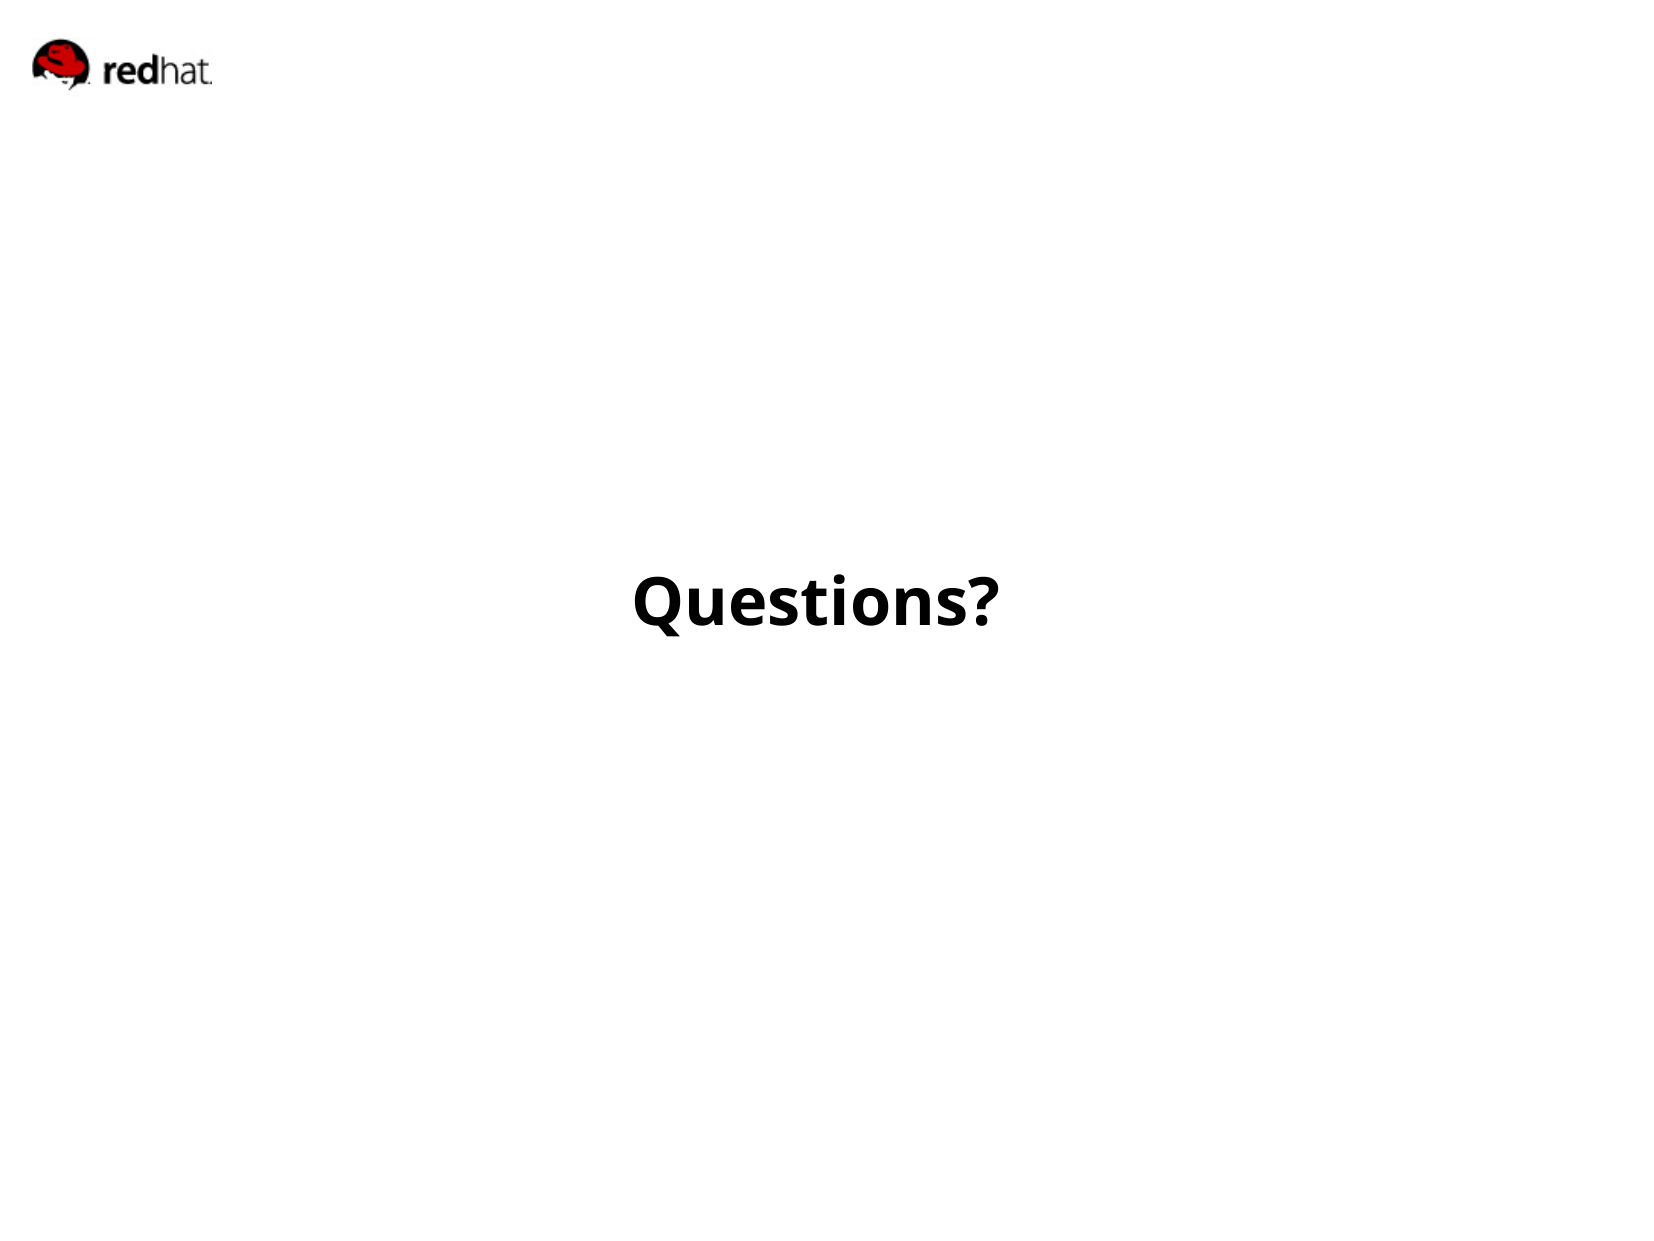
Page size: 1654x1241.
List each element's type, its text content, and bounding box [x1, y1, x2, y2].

title Questions? [109, 496, 1522, 704]
picture [31, 37, 212, 98]
